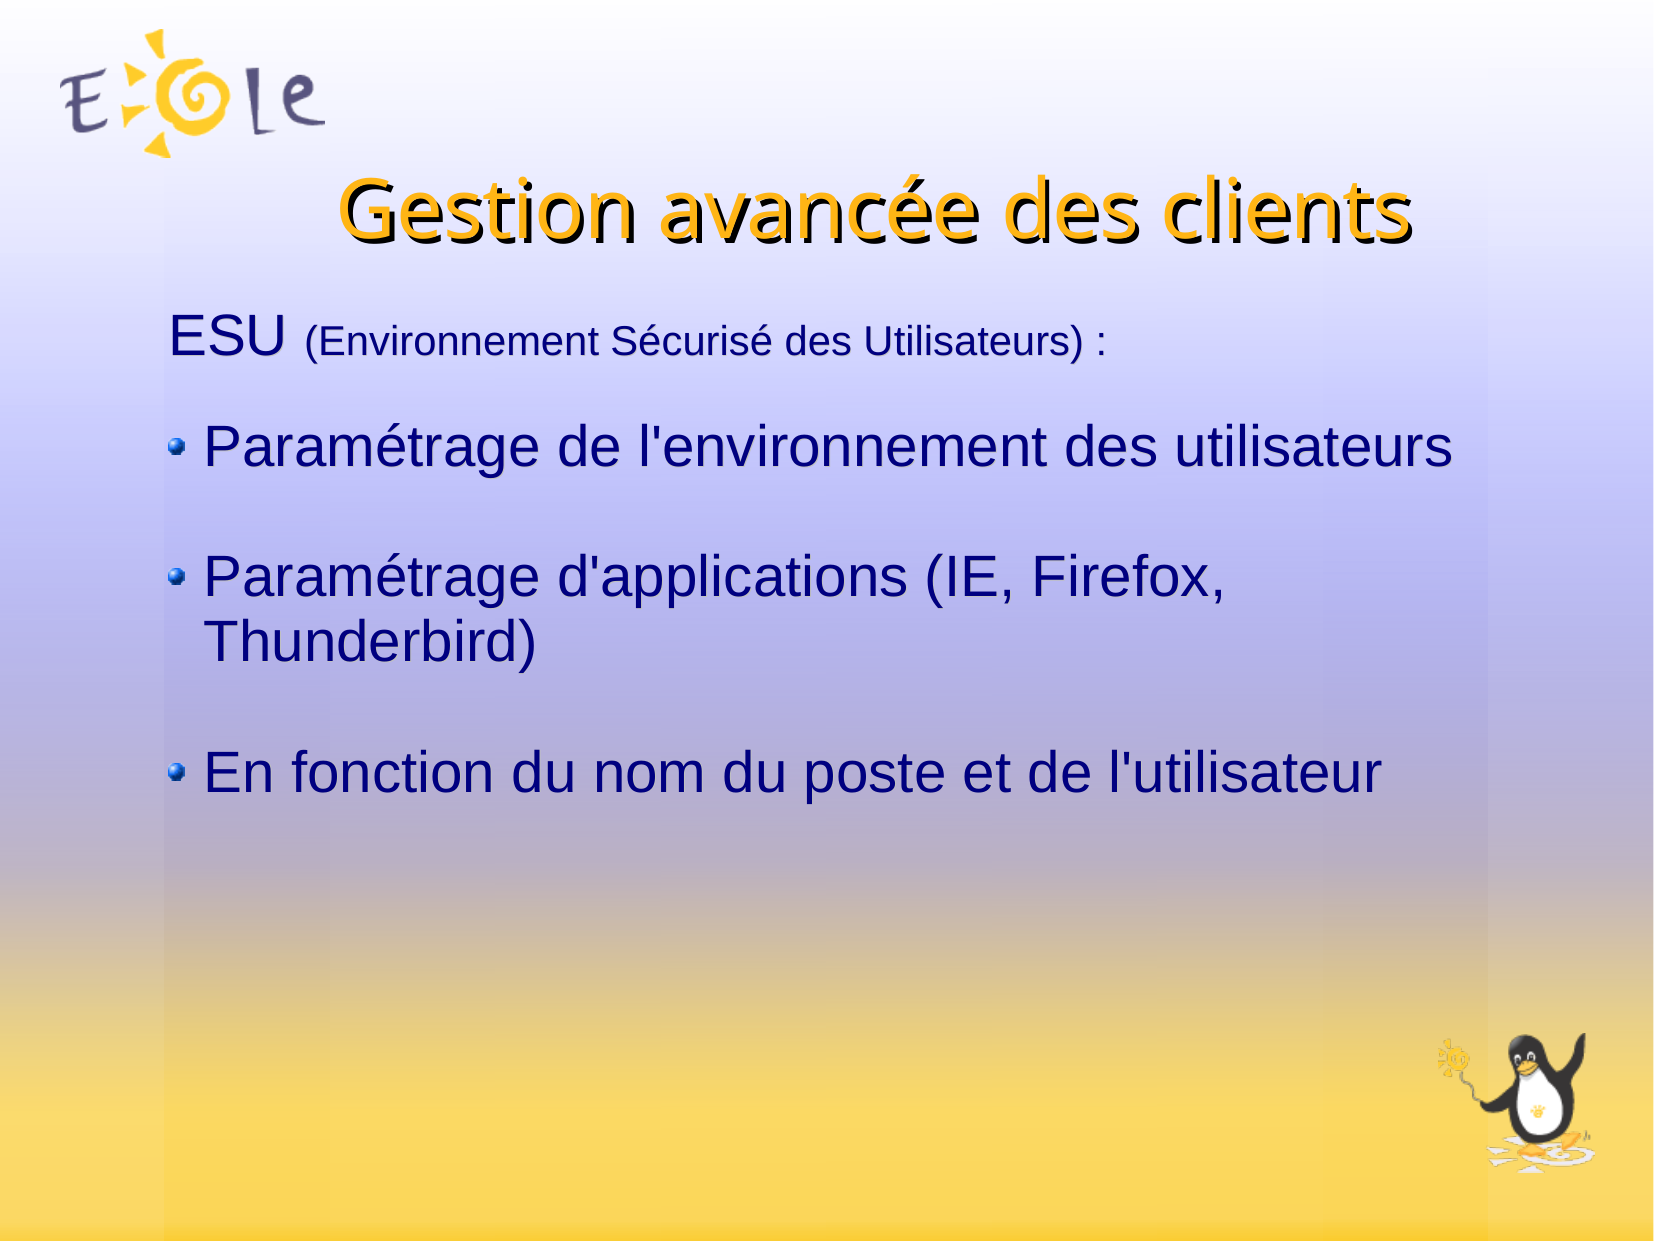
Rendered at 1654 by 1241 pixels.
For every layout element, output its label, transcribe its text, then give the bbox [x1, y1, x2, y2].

title Gestion avancée des clients [177, 88, 1571, 325]
picture [0, 0, 1654, 1241]
text_box ESU (Environnement Sécurisé des Utilisateurs) : Paramétrage de l'environnement des utilisateurs Paramétrage d'applications (IE, Firefox, Thunderbird) En fonction du nom du poste et de l'utilisateur [118, 295, 1536, 943]
